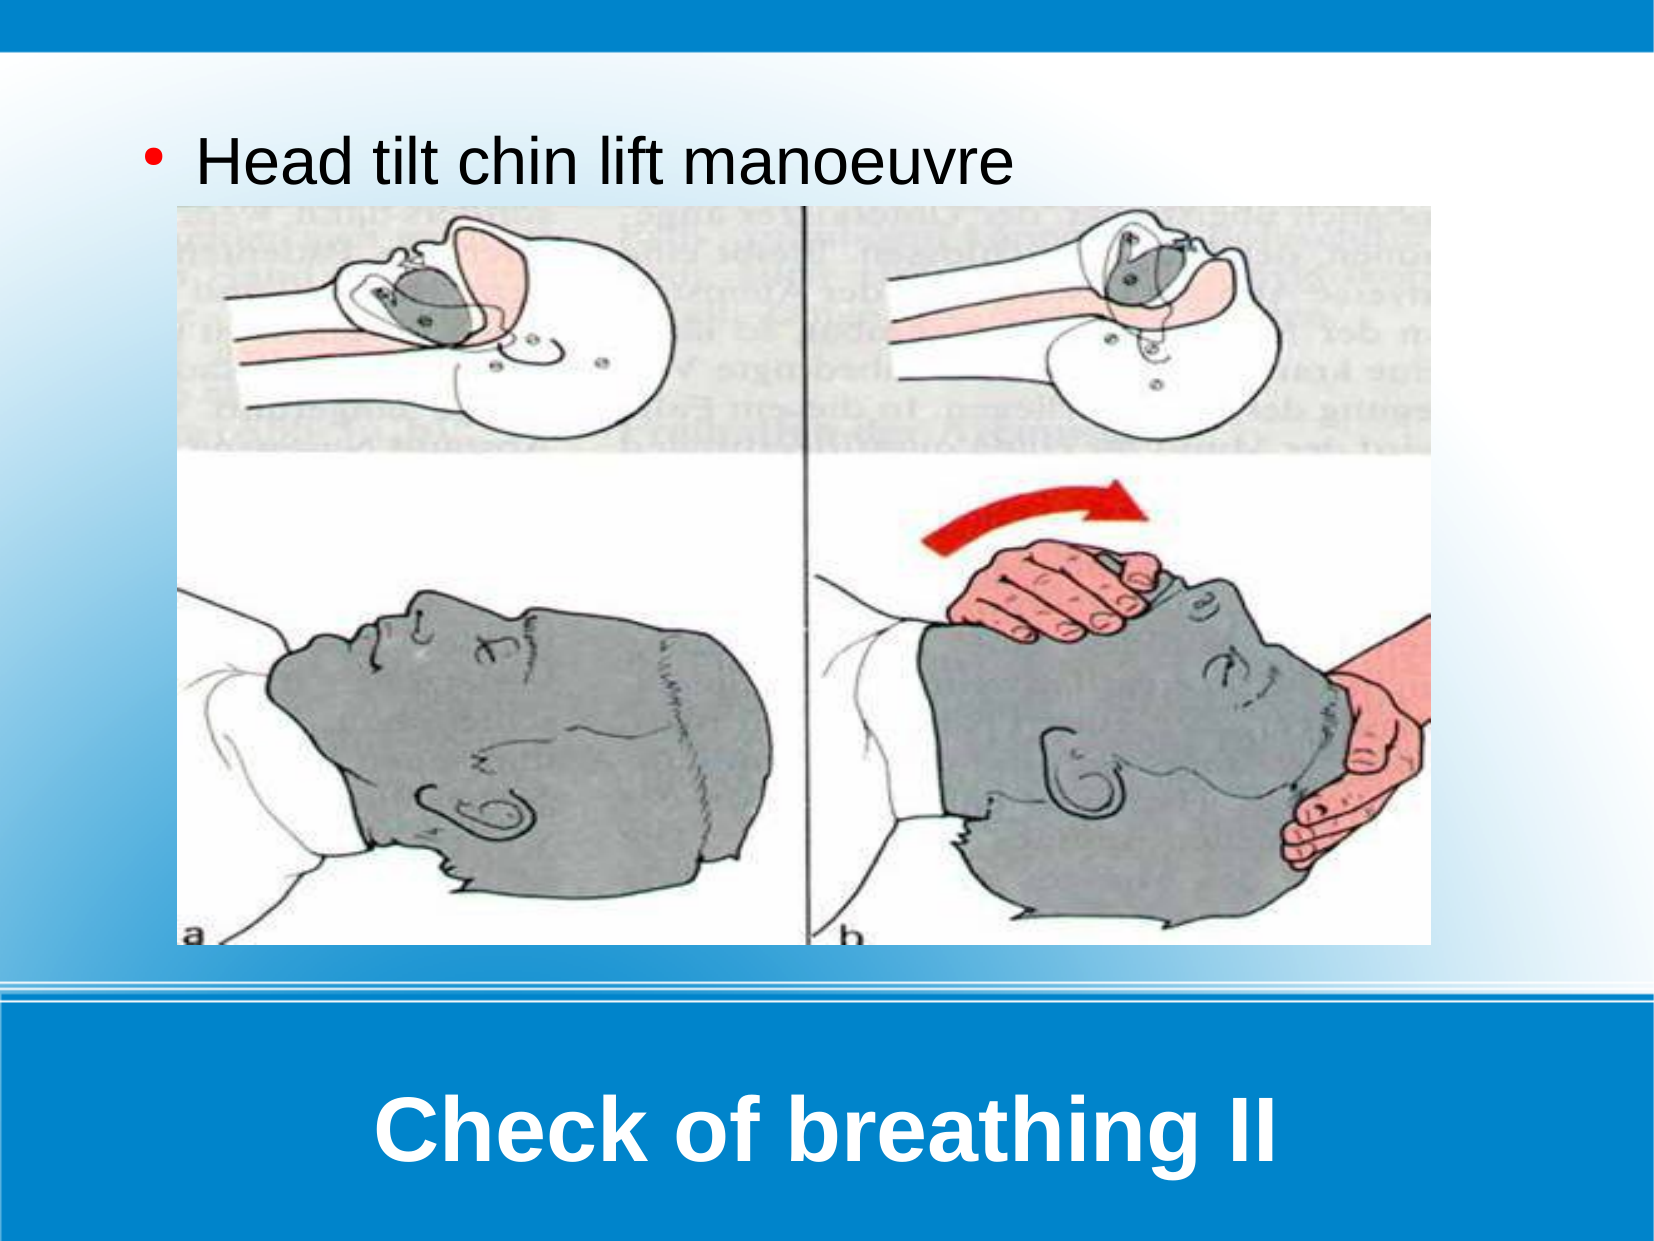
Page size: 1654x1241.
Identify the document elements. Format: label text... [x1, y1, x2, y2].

title Check of breathing II [82, 1021, 1571, 1229]
picture [177, 206, 1431, 945]
list Head tilt chin lift manoeuvre [106, 118, 1595, 798]
